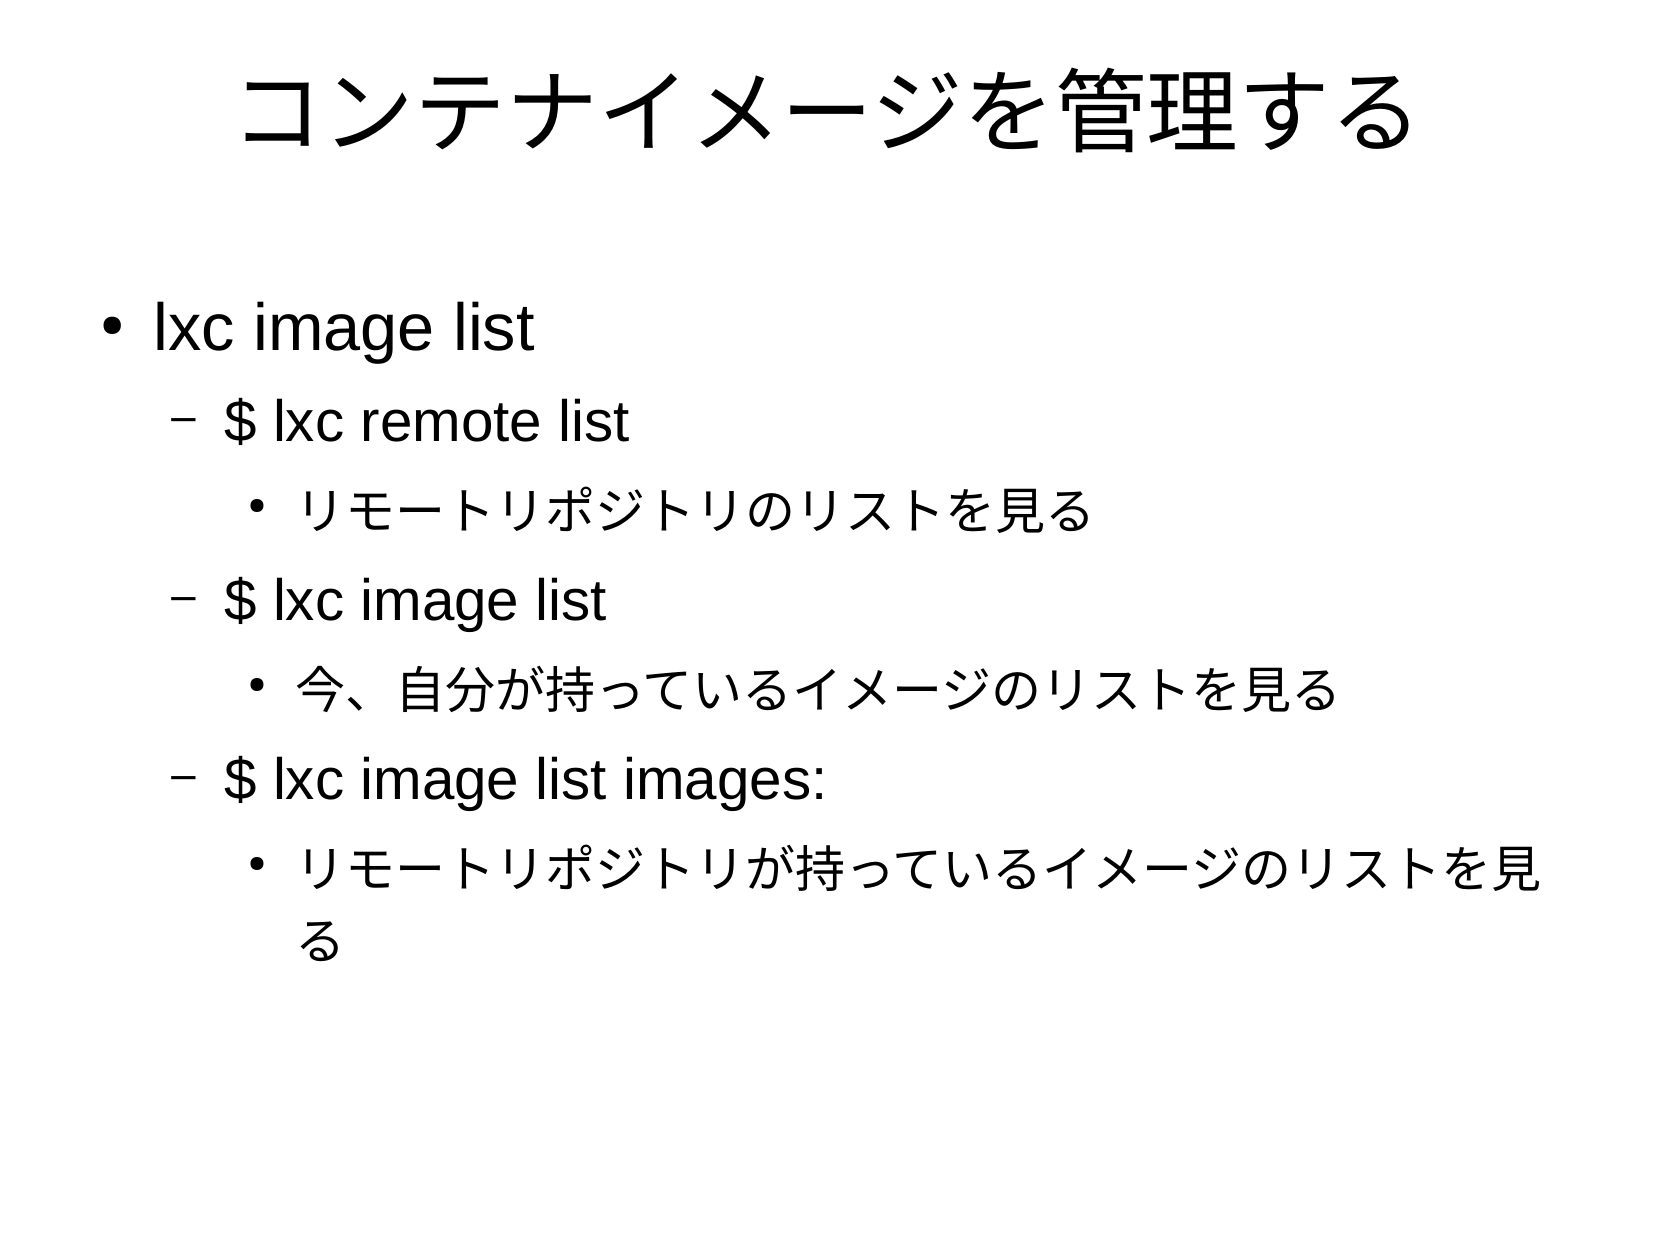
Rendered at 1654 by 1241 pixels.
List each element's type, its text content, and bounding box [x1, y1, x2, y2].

title コンテナイメージを管理する [0, 2, 1654, 210]
list lxc image list $ lxc remote list リモートリポジトリのリストを見る $ lxc image list 今、自分が持っているイメージのリストを見る $ lxc image list images: リモートリポジトリが持っているイメージのリストを見る [82, 290, 1571, 1010]
